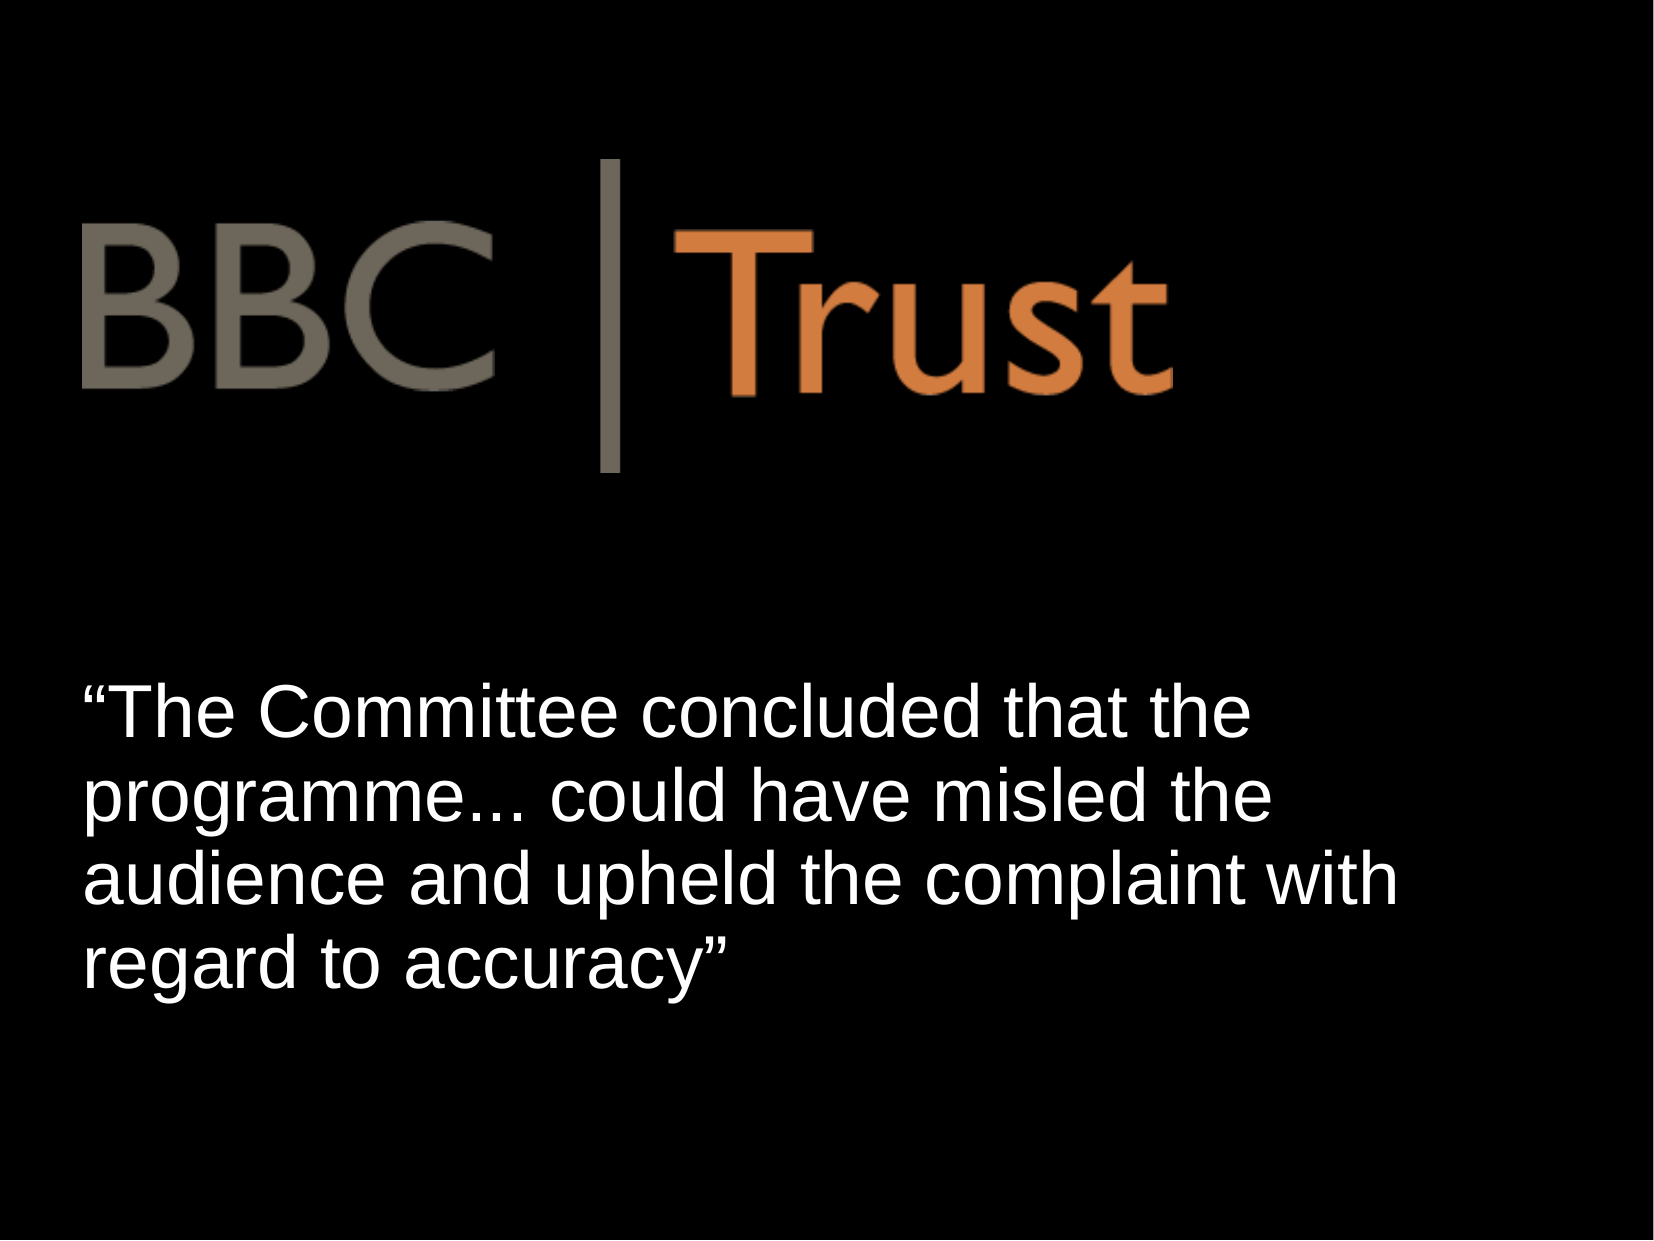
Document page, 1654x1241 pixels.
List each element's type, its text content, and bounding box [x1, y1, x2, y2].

picture [82, 159, 1173, 473]
title “The Committee concluded that the programme... could have misled the audience and upheld the complaint with regard to accuracy” [82, 673, 1569, 1176]
